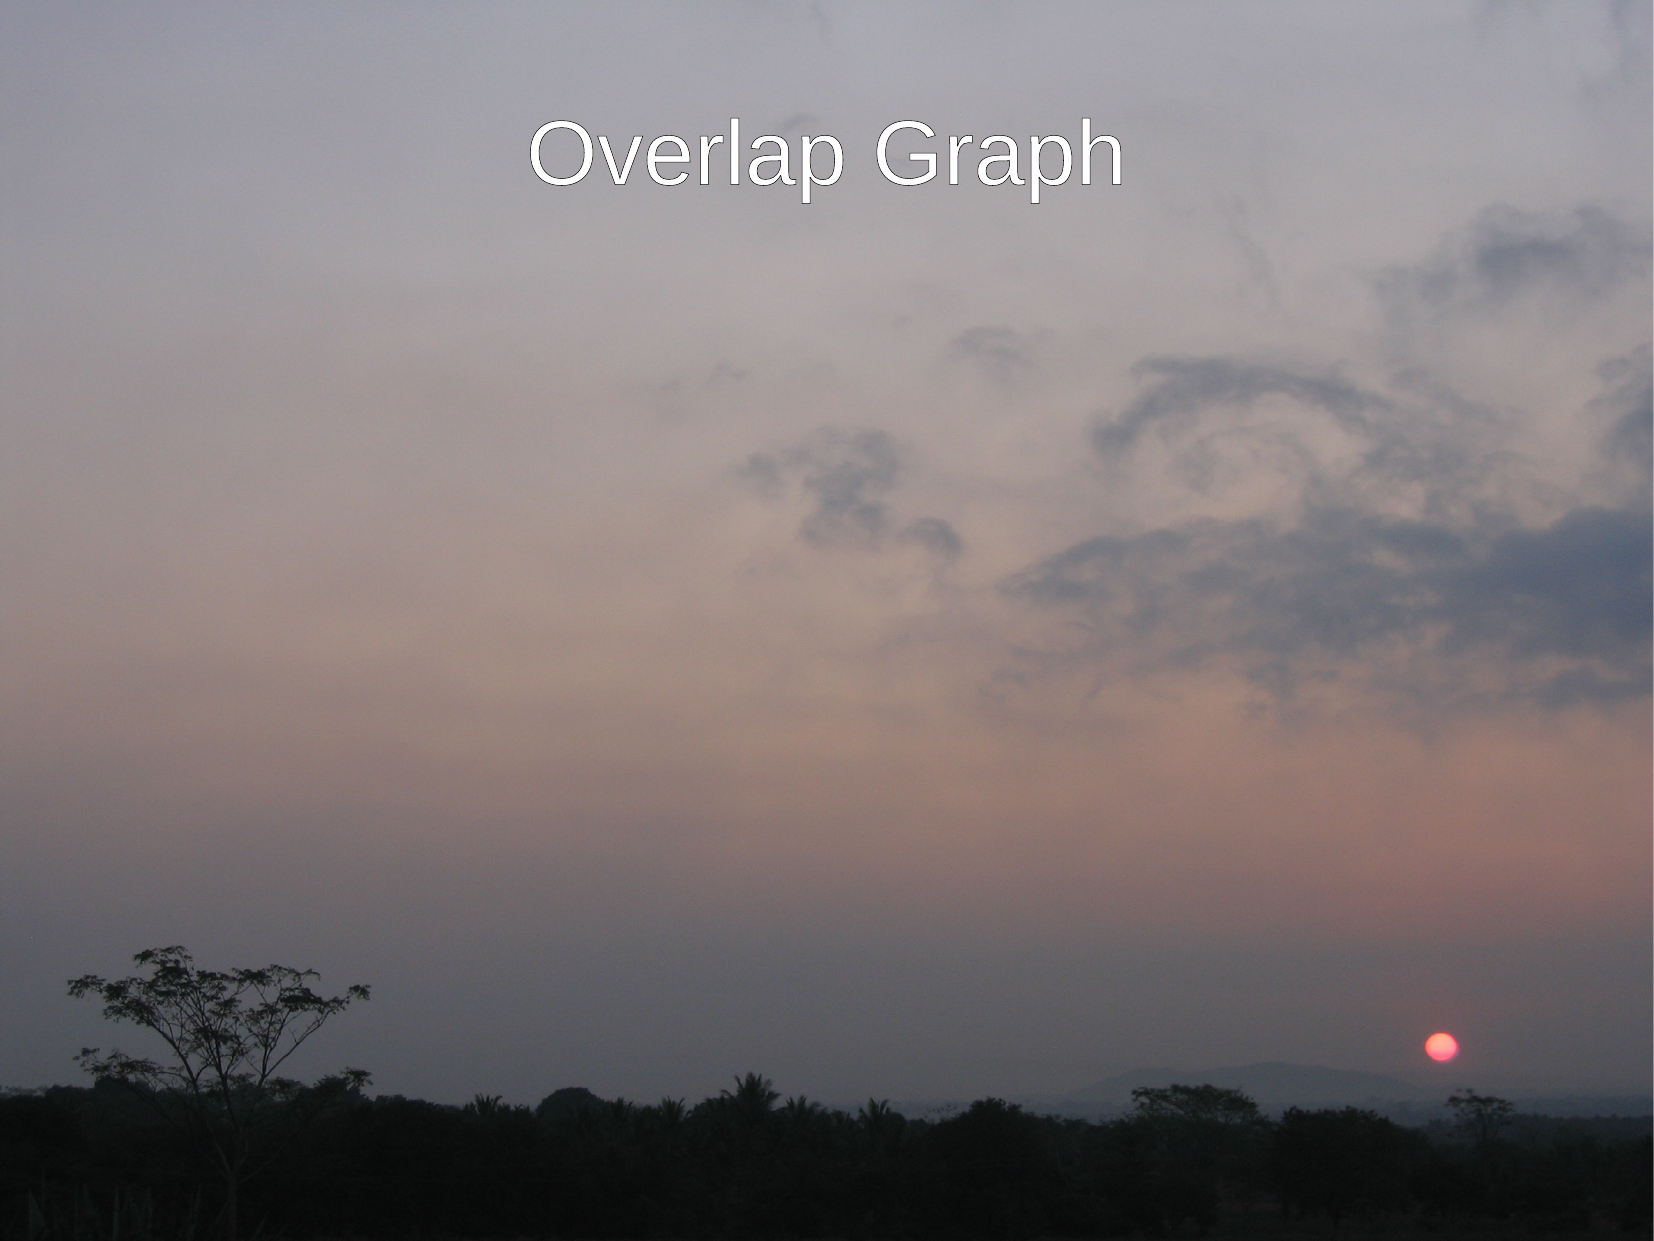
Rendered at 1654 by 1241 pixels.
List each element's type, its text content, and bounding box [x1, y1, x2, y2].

title Overlap Graph [82, 56, 1571, 250]
picture [0, 0, 1654, 1241]
